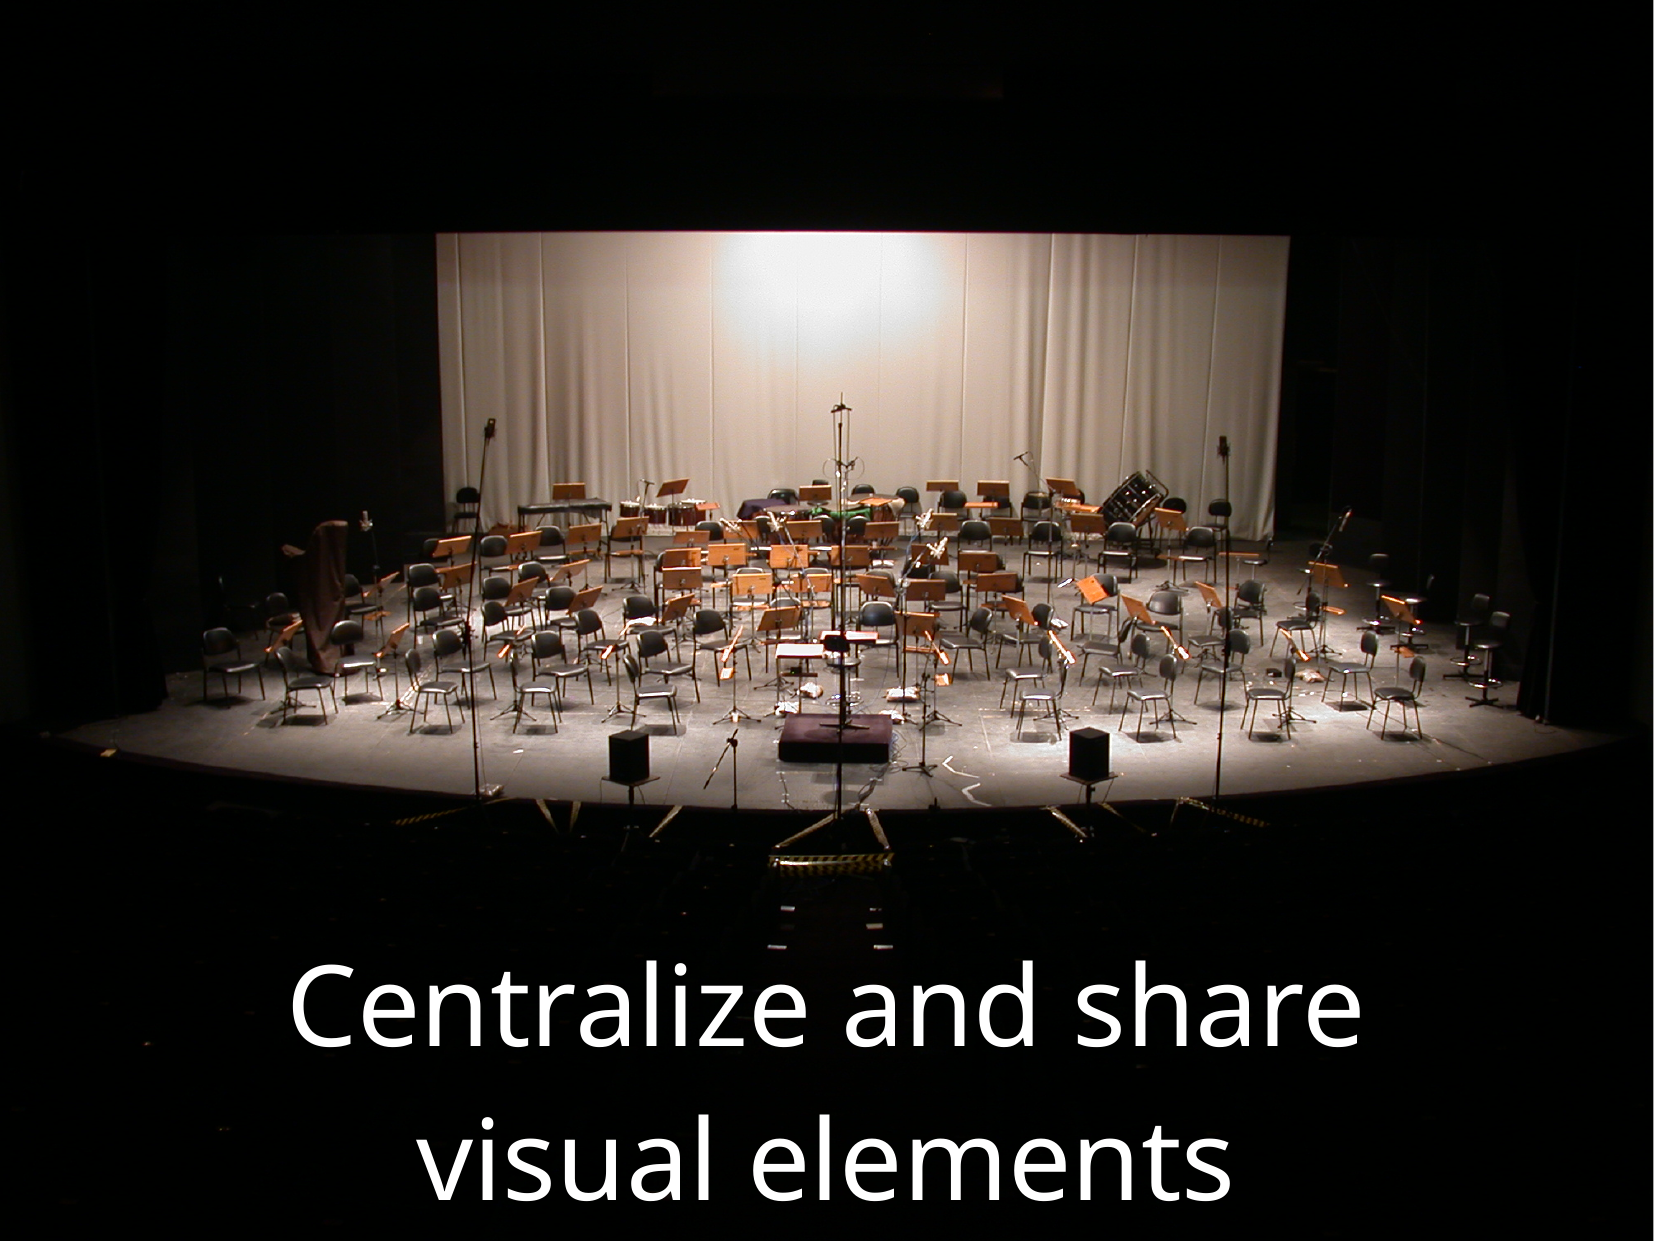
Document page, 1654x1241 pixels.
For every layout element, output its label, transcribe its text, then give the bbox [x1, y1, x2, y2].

text_box Centralize and share visual elements [245, 919, 1408, 1230]
picture [0, 0, 1654, 1241]
